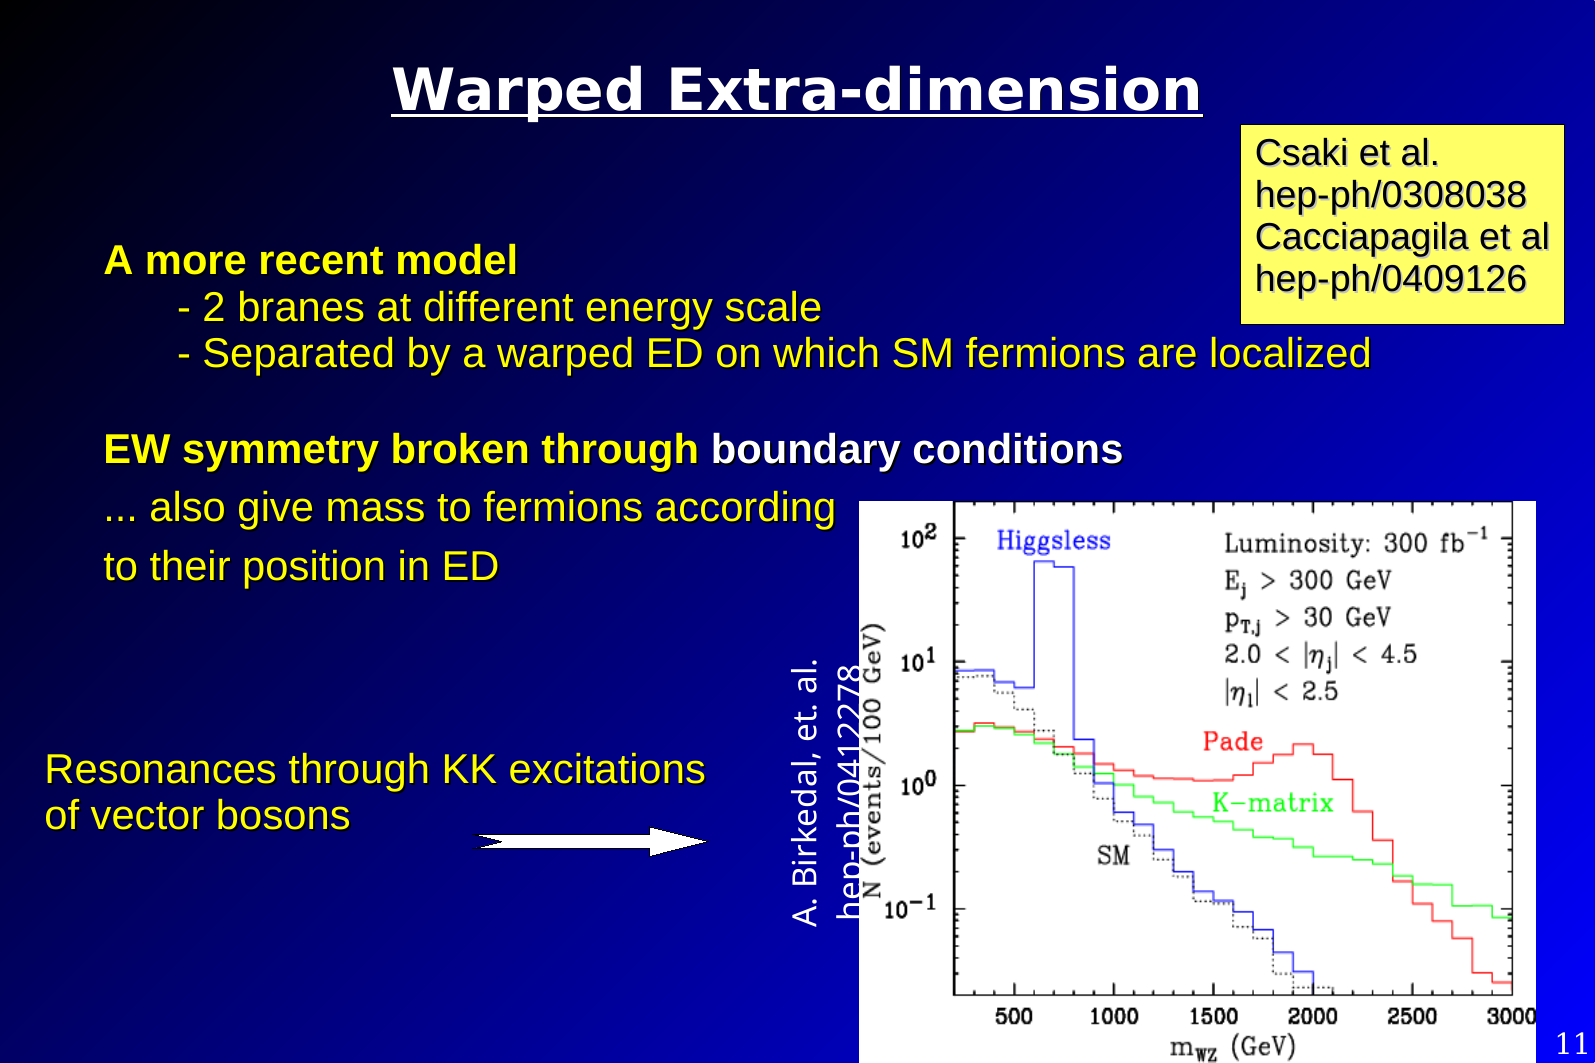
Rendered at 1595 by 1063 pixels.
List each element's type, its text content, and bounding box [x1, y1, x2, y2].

text_box Resonances through KK excitations of vector bosons [29, 738, 733, 858]
text_box Csaki et al. hep-ph/0308038 Cacciapagila et al hep-ph/0409126 [1240, 124, 1565, 325]
title Warped Extra-dimension [79, 1, 1515, 179]
text_box EW symmetry broken through boundary conditions ... also give mass to fermions according to their position in ED [88, 418, 1139, 616]
picture [859, 501, 1536, 1063]
text_box A. Birkedal, et. al. hep-ph/0412278 [773, 566, 866, 1010]
text_box [472, 826, 709, 857]
text_box A more recent model - 2 branes at different energy scale - Separated by a warped ED on which SM fermions are localized [88, 229, 1388, 403]
